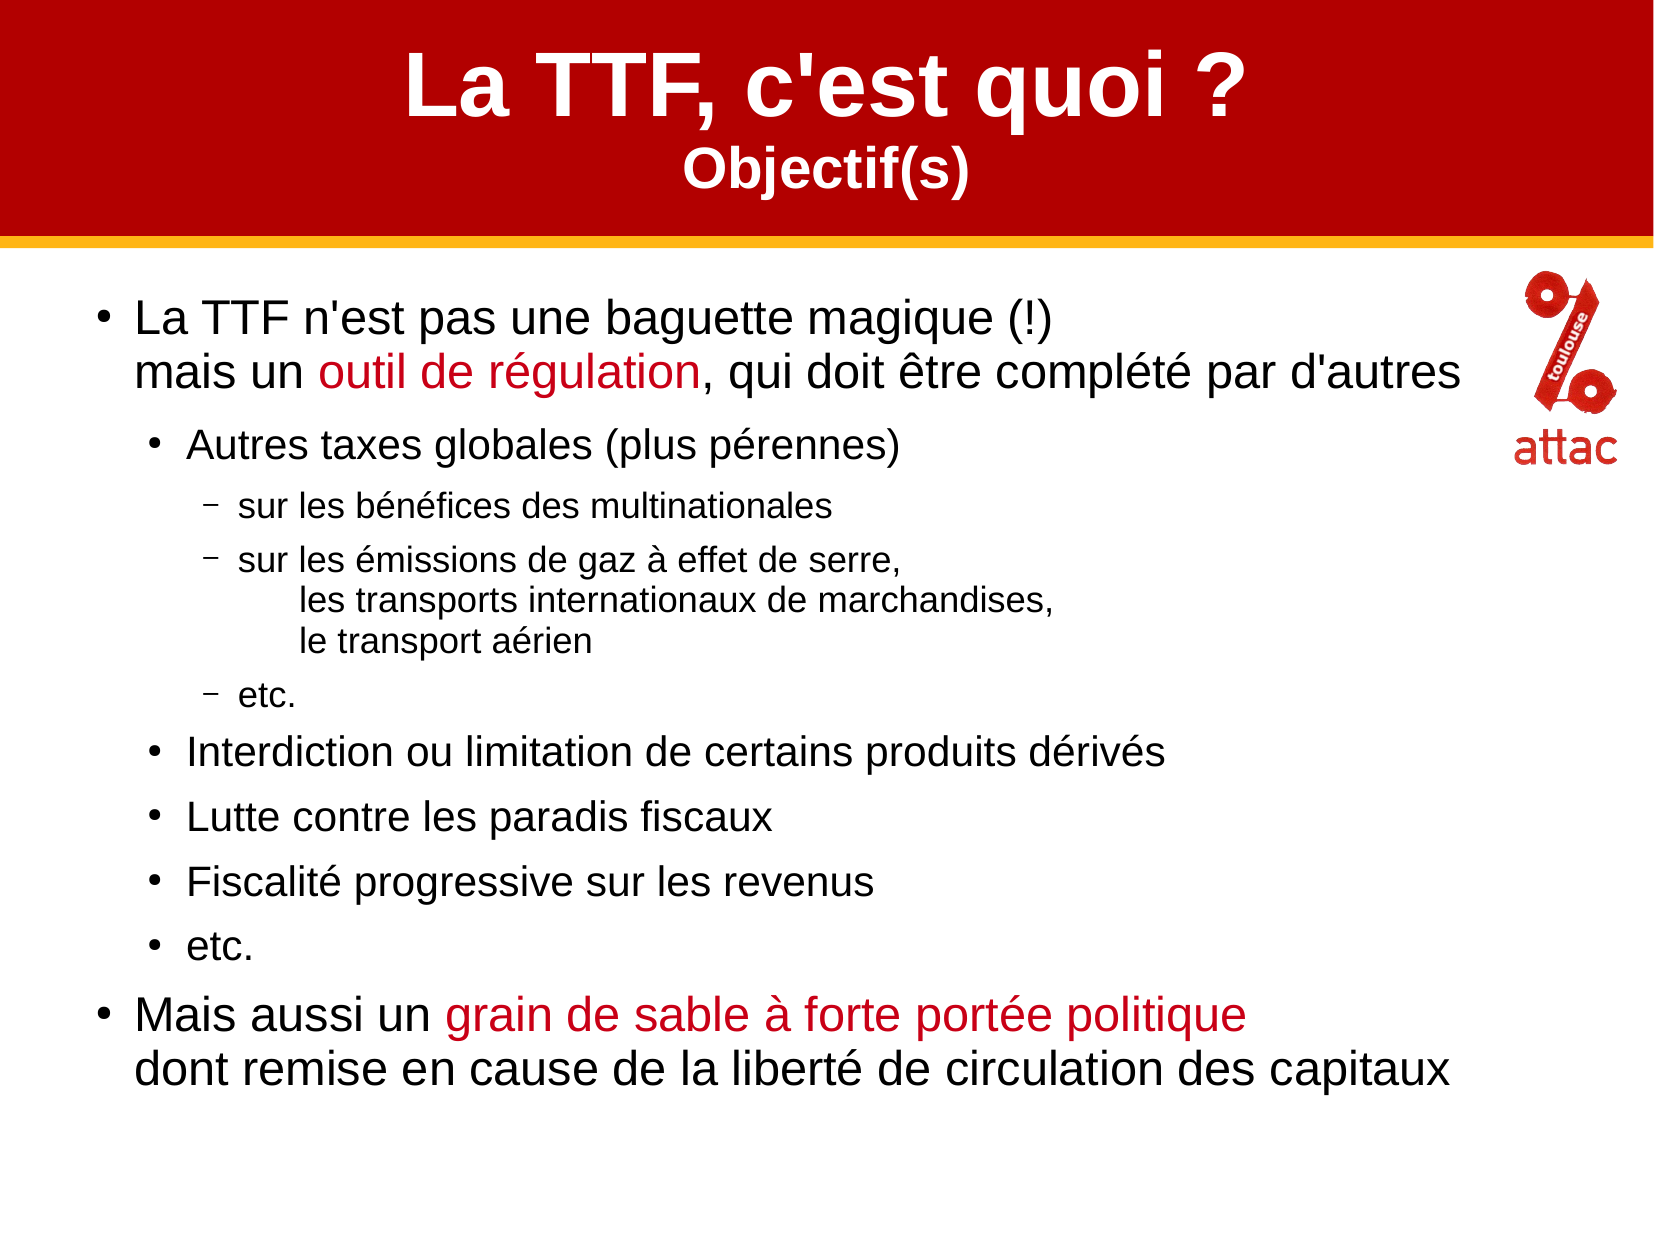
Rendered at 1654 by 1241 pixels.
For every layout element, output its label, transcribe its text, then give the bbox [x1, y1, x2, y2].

list La TTF n'est pas une baguette magique (!) mais un outil de régulation, qui doit être complété par d'autres Autres taxes globales (plus pérennes) sur les bénéfices des multinationales sur les émissions de gaz à effet de serre, les transports internationaux de marchandises, le transport aérien etc. Interdiction ou limitation de certains produits dérivés Lutte contre les paradis fiscaux Fiscalité progressive sur les revenus etc. Mais aussi un grain de sable à forte portée politique dont remise en cause de la liberté de circulation des capitaux [82, 290, 1506, 1109]
picture [1509, 265, 1625, 473]
title La TTF, c'est quoi ? Objectif(s) [82, 21, 1571, 214]
